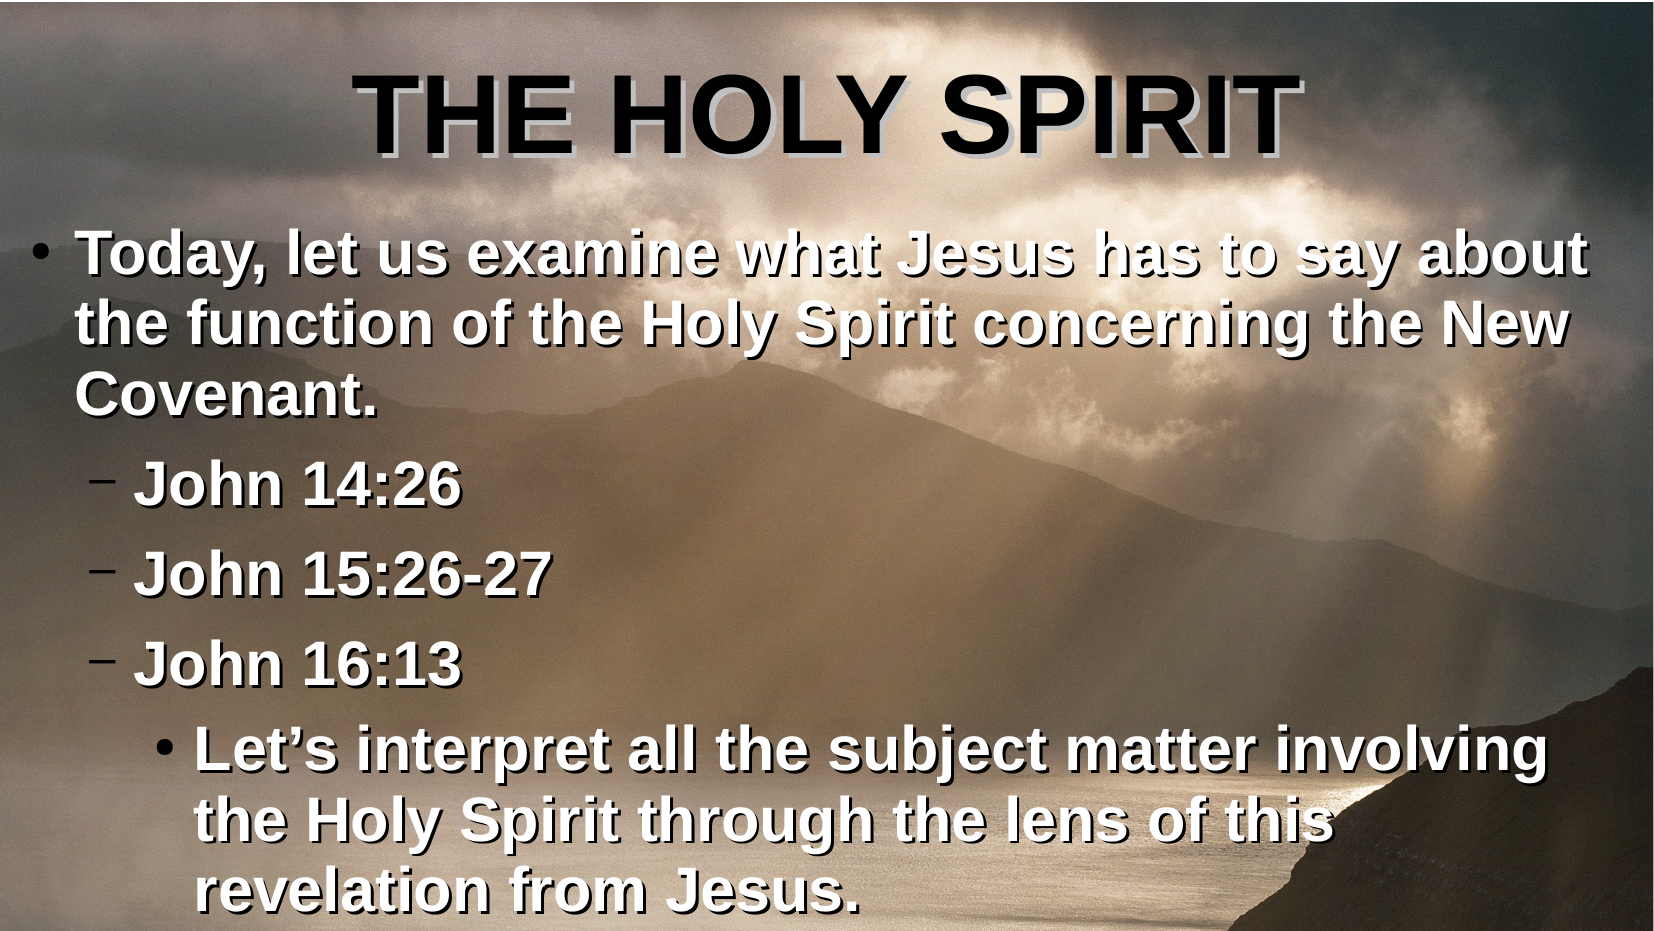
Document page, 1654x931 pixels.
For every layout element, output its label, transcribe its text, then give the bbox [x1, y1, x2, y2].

picture [0, 2, 1654, 931]
title THE HOLY SPIRIT [82, 37, 1571, 193]
list Today, let us examine what Jesus has to say about the function of the Holy Spirit concerning the New Covenant. John 14:26 John 15:26-27 John 16:13 Let’s interpret all the subject matter involving the Holy Spirit through the lens of this revelation from Jesus. [15, 217, 1651, 931]
